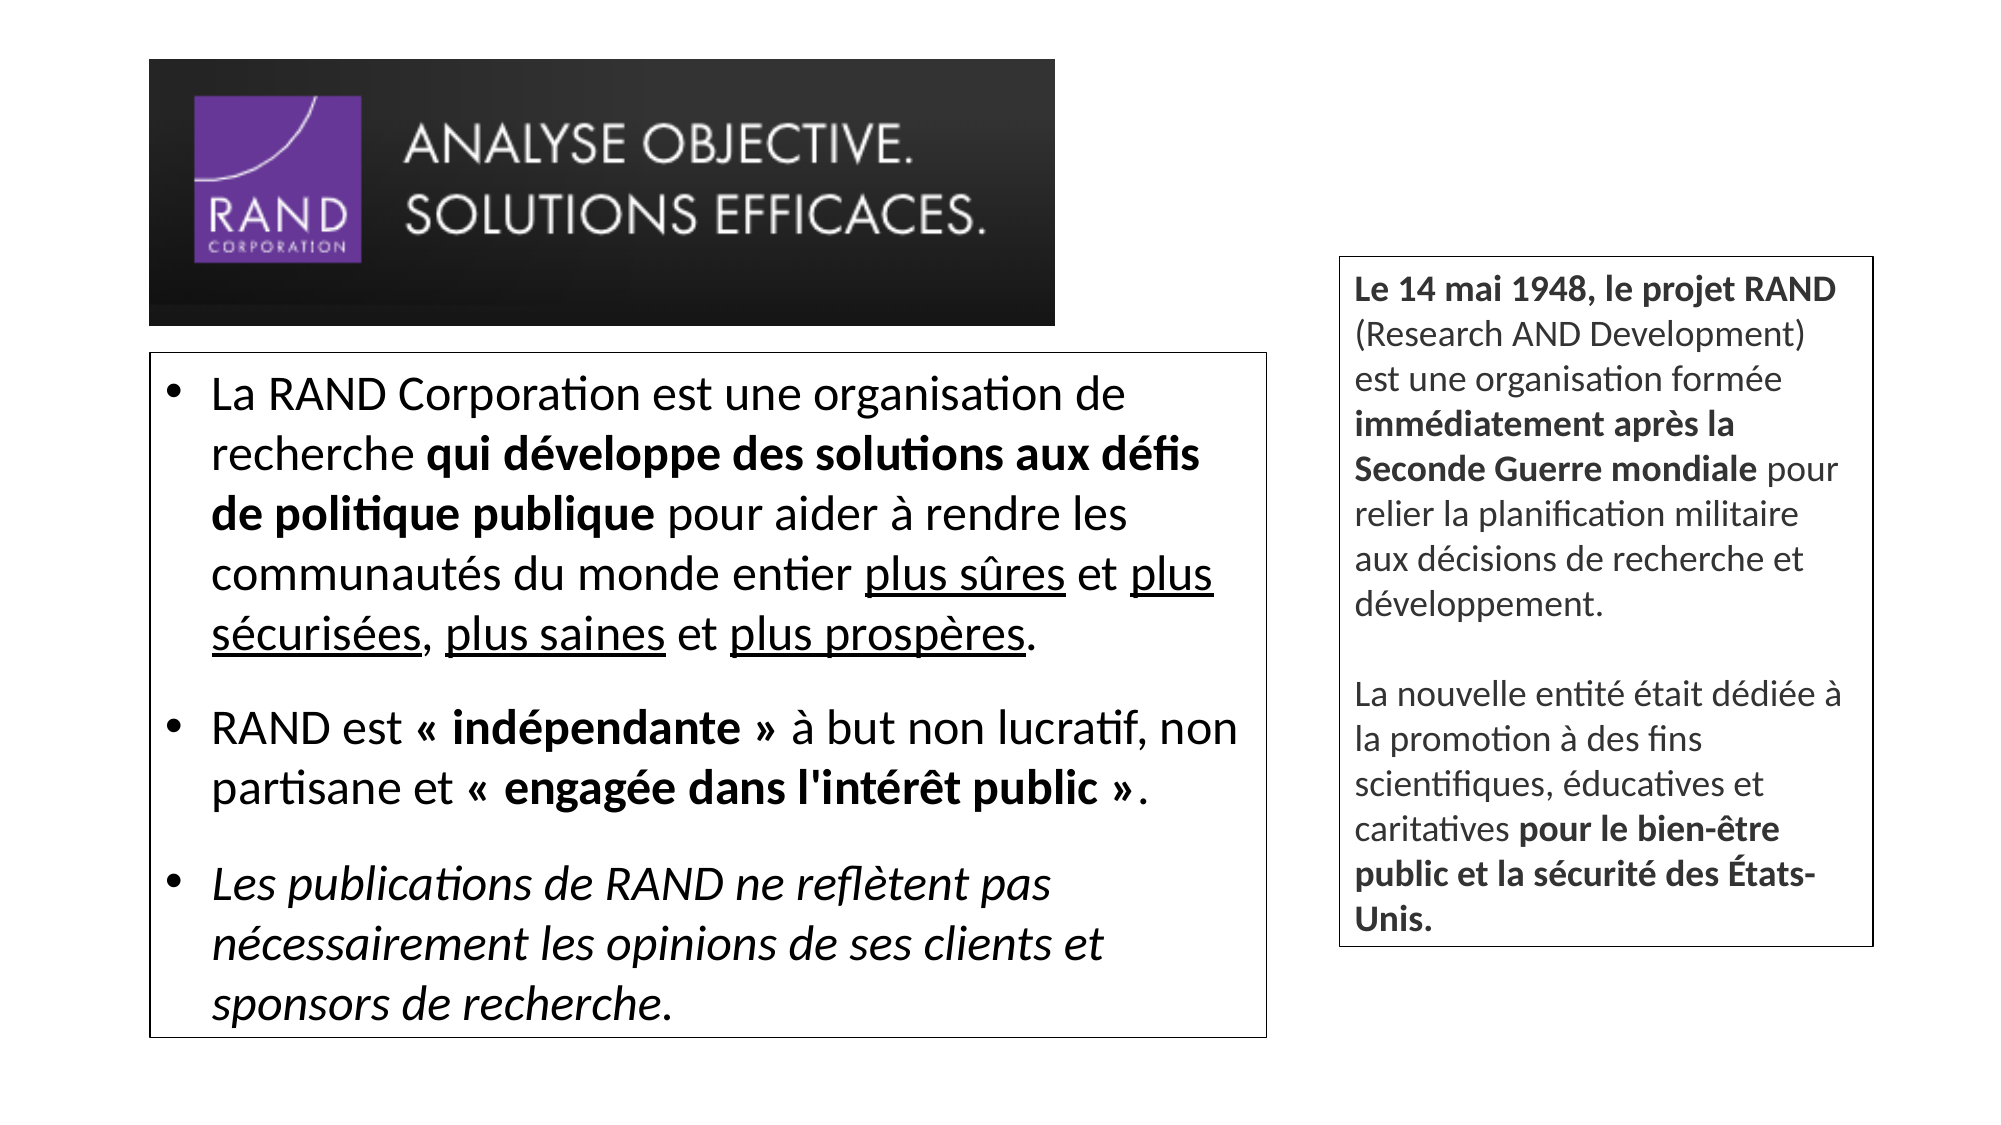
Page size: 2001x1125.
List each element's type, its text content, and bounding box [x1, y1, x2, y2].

text_box Le 14 mai 1948, le projet RAND (Research AND Development) est une organisation formée immédiatement après la Seconde Guerre mondiale pour relier la planification militaire aux décisions de recherche et développement. La nouvelle entité était dédiée à la promotion à des fins scientifiques, éducatives et caritatives pour le bien-être public et la sécurité des États-Unis. [1339, 256, 1873, 947]
picture [149, 59, 1055, 326]
text_box La RAND Corporation est une organisation de recherche qui développe des solutions aux défis de politique publique pour aider à rendre les communautés du monde entier plus sûres et plus sécurisées, plus saines et plus prospères. RAND est « indépendante » à but non lucratif, non partisane et « engagée dans l'intérêt public ». Les publications de RAND ne reflètent pas nécessairement les opinions de ses clients et sponsors de recherche. [149, 352, 1267, 1038]
